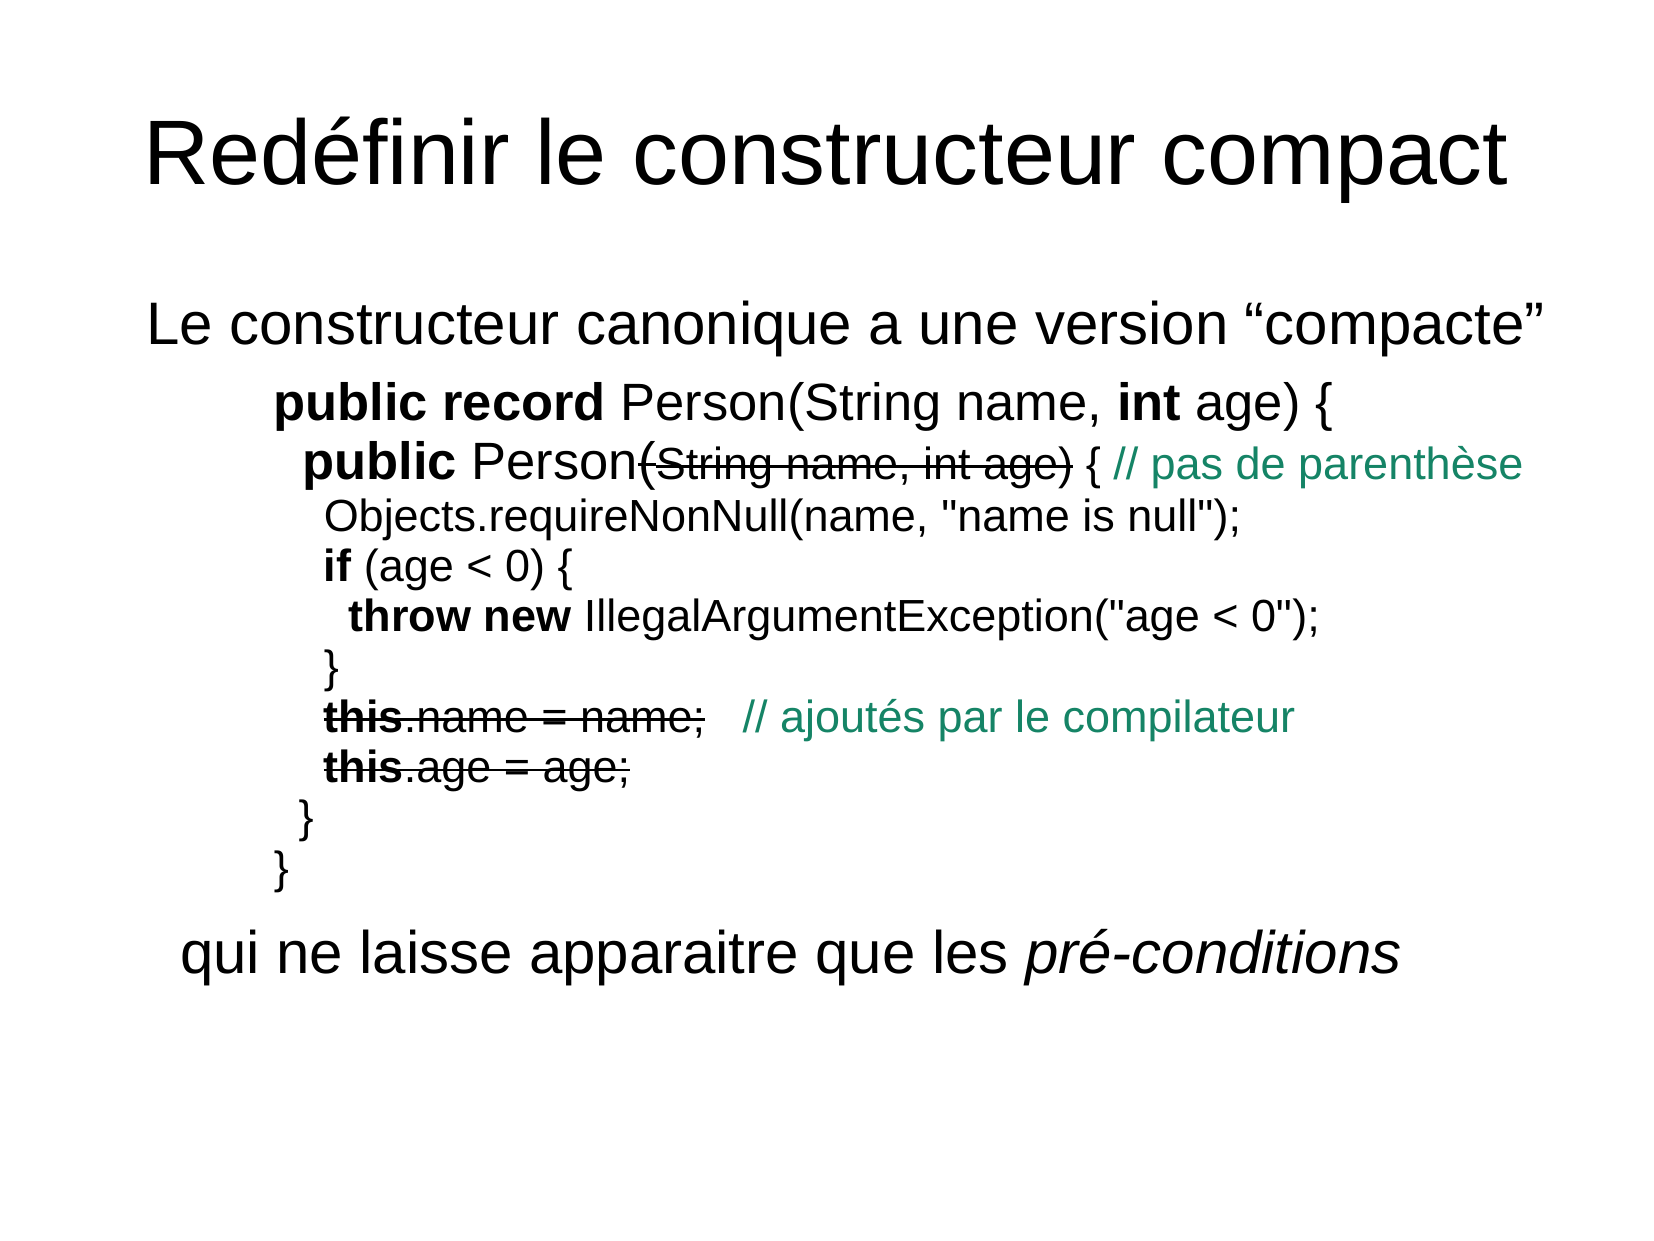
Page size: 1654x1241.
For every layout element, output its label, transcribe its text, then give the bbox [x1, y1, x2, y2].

title Redéfinir le constructeur compact [82, 49, 1571, 257]
list Le constructeur canonique a une version “compacte” public record Person(String name, int age) { public Person(String name, int age) { // pas de parenthèse Objects.requireNonNull(name, "name is null"); if (age < 0) { throw new IllegalArgumentException("age < 0"); } this.name = name; // ajoutés par le compilateur this.age = age; } } qui ne laisse apparaitre que les pré-conditions [82, 290, 1571, 1036]
